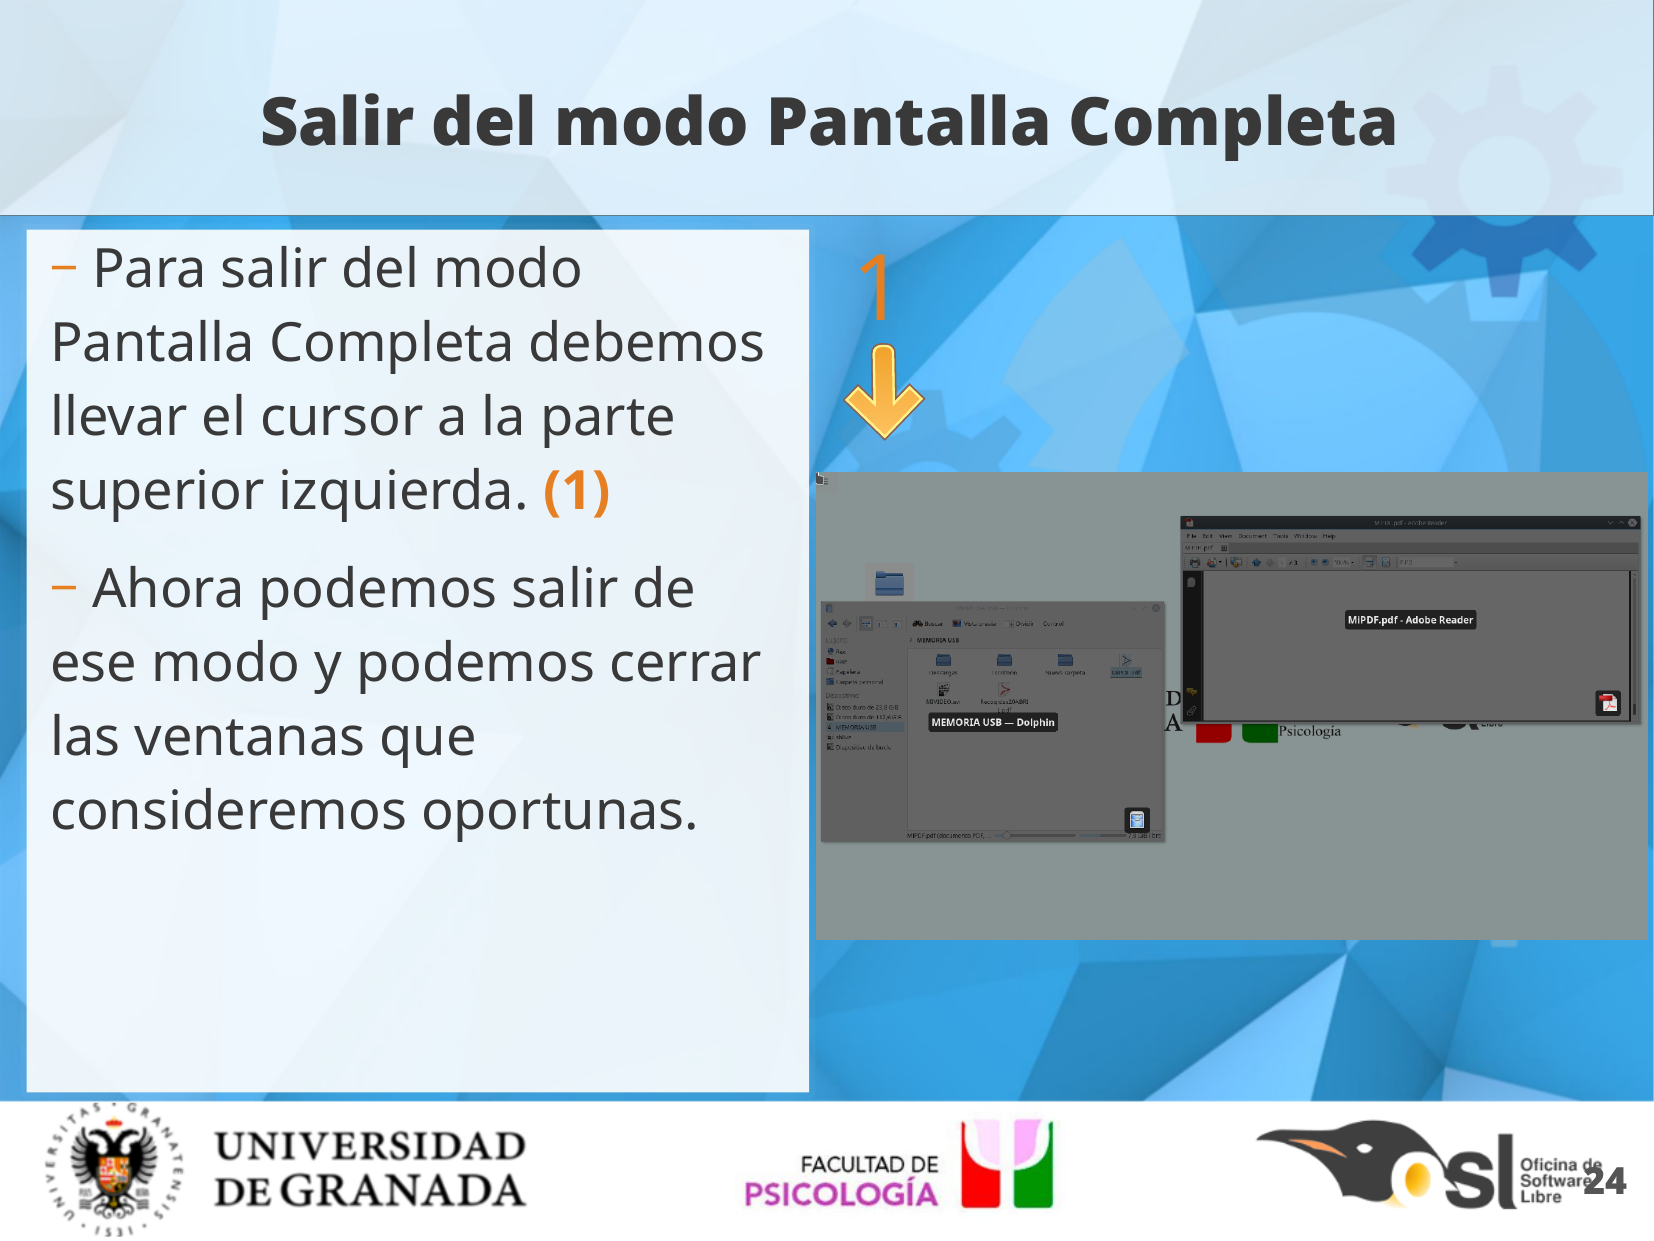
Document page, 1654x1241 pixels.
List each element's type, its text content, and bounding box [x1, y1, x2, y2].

title Salir del modo Pantalla Completa [26, 24, 1634, 216]
picture [0, 216, 1654, 1241]
list Para salir del modo Pantalla Completa debemos llevar el cursor a la parte superior izquierda. (1) Ahora podemos salir de ese modo y podemos cerrar las ventanas que consideremos oportunas. [26, 229, 810, 1093]
text_box 1 [837, 215, 930, 338]
